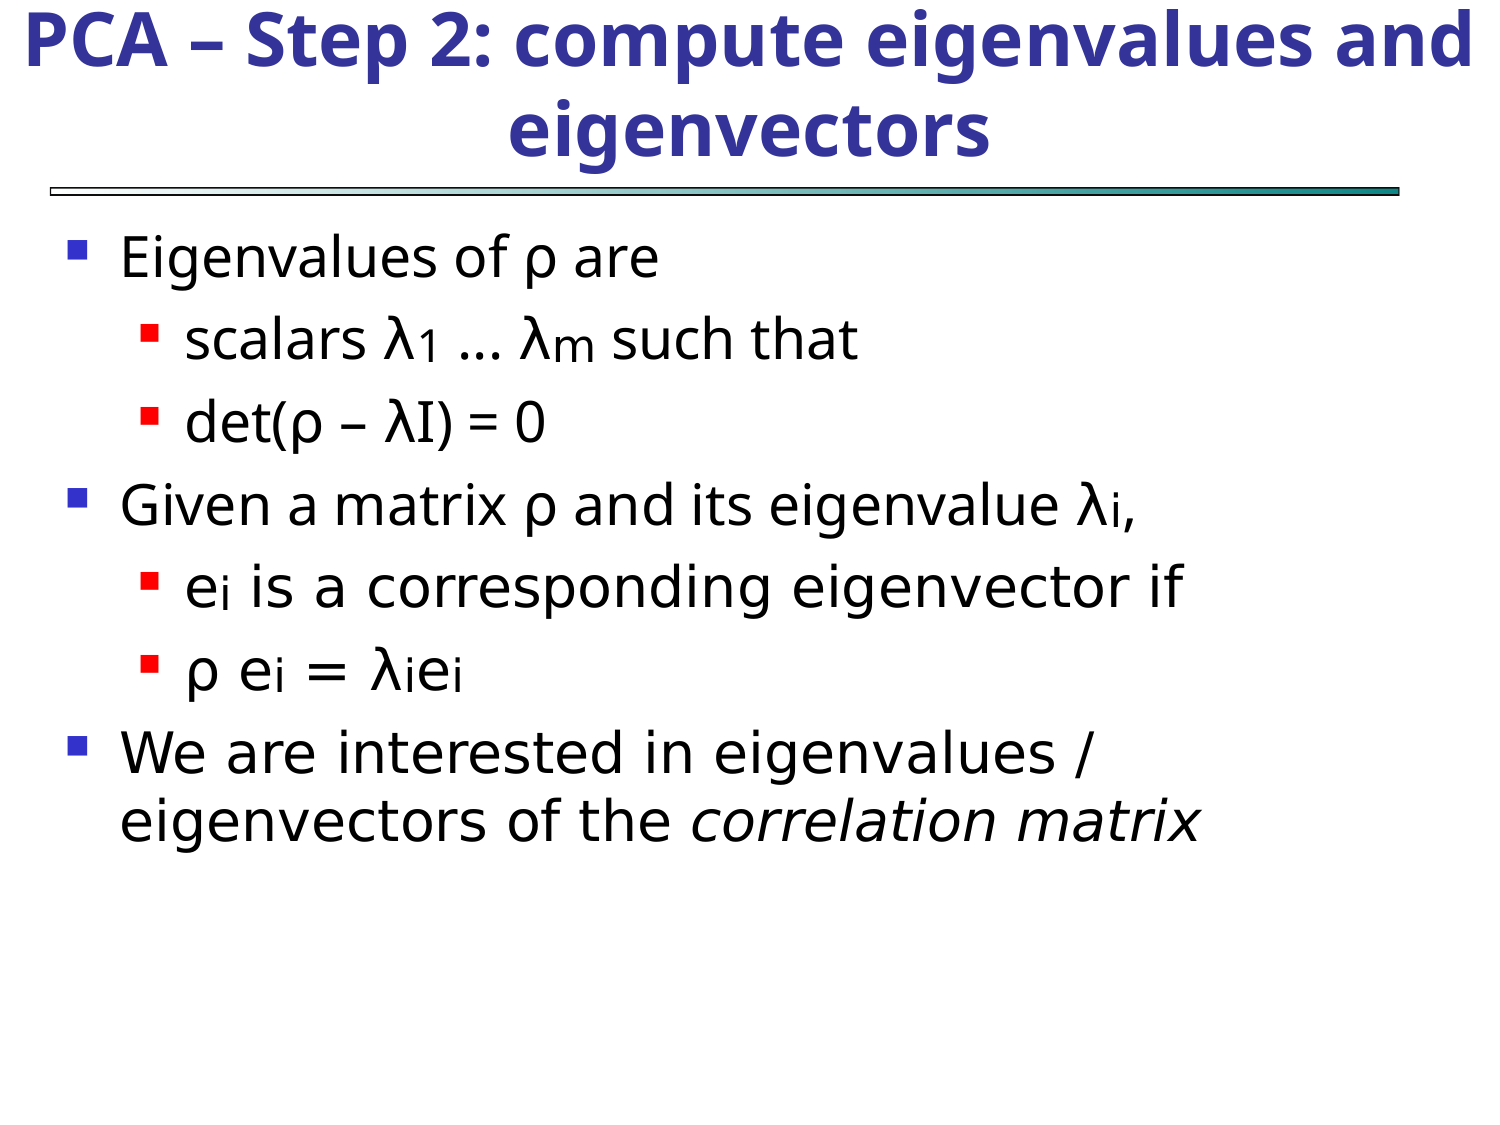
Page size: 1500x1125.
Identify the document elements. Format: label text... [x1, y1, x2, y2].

list Eigenvalues of ρ are scalars λ1 ... λm such that det(ρ – λI) = 0 Given a matrix ρ and its eigenvalue λi, ei is a corresponding eigenvector if ρ ei = λiei We are interested in eigenvalues / eigenvectors of the correlation matrix [49, 212, 1425, 865]
title PCA – Step 2: compute eigenvalues and eigenvectors [0, 0, 1500, 180]
